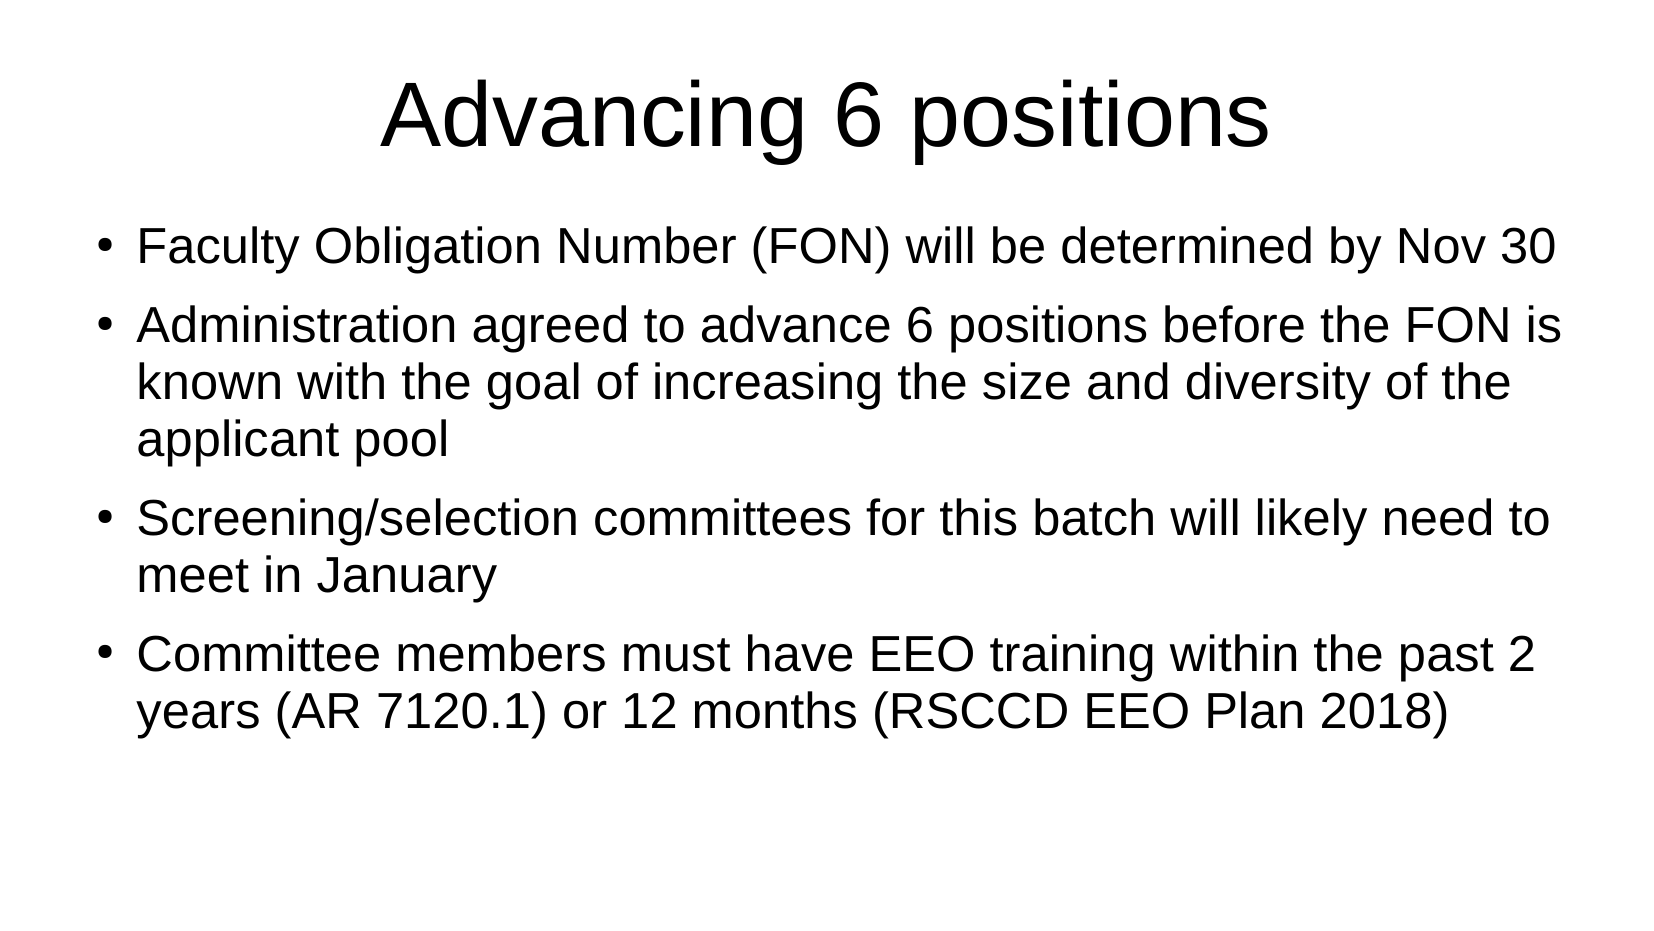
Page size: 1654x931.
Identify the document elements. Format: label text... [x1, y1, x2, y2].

title Advancing 6 positions [82, 37, 1571, 193]
list Faculty Obligation Number (FON) will be determined by Nov 30 Administration agreed to advance 6 positions before the FON is known with the goal of increasing the size and diversity of the applicant pool Screening/selection committees for this batch will likely need to meet in January Committee members must have EEO training within the past 2 years (AR 7120.1) or 12 months (RSCCD EEO Plan 2018) [82, 217, 1571, 758]
